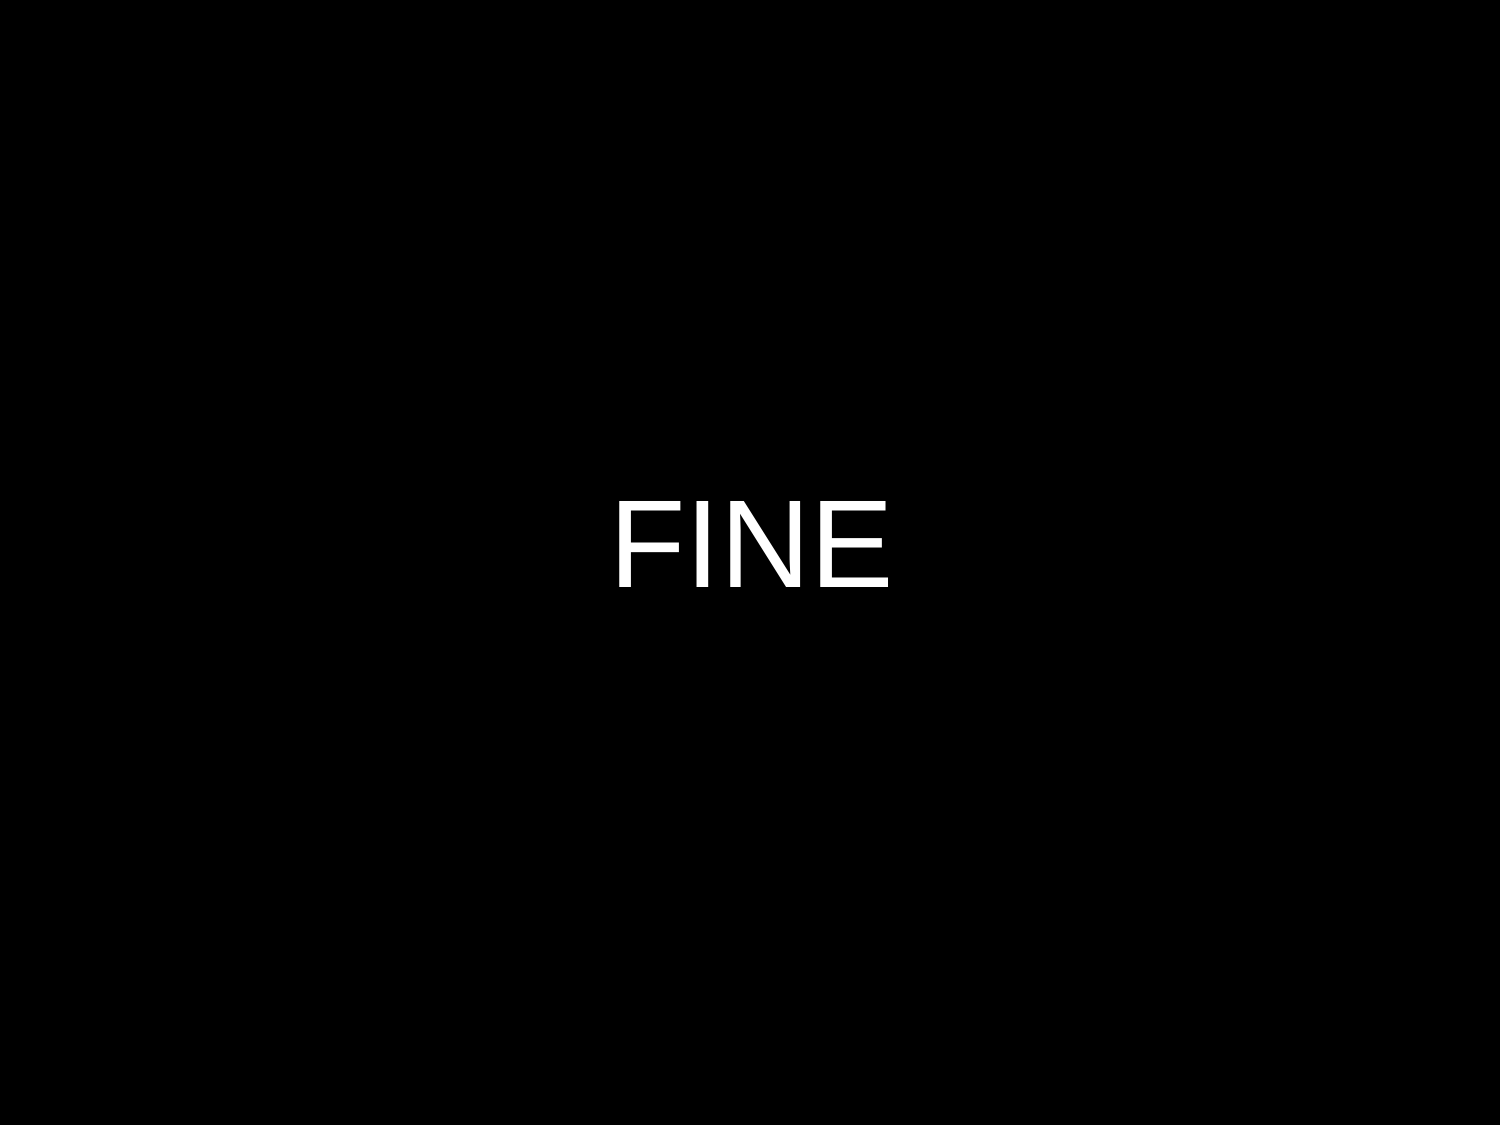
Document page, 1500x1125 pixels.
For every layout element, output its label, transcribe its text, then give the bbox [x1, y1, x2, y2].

title FINE [76, 444, 1427, 632]
